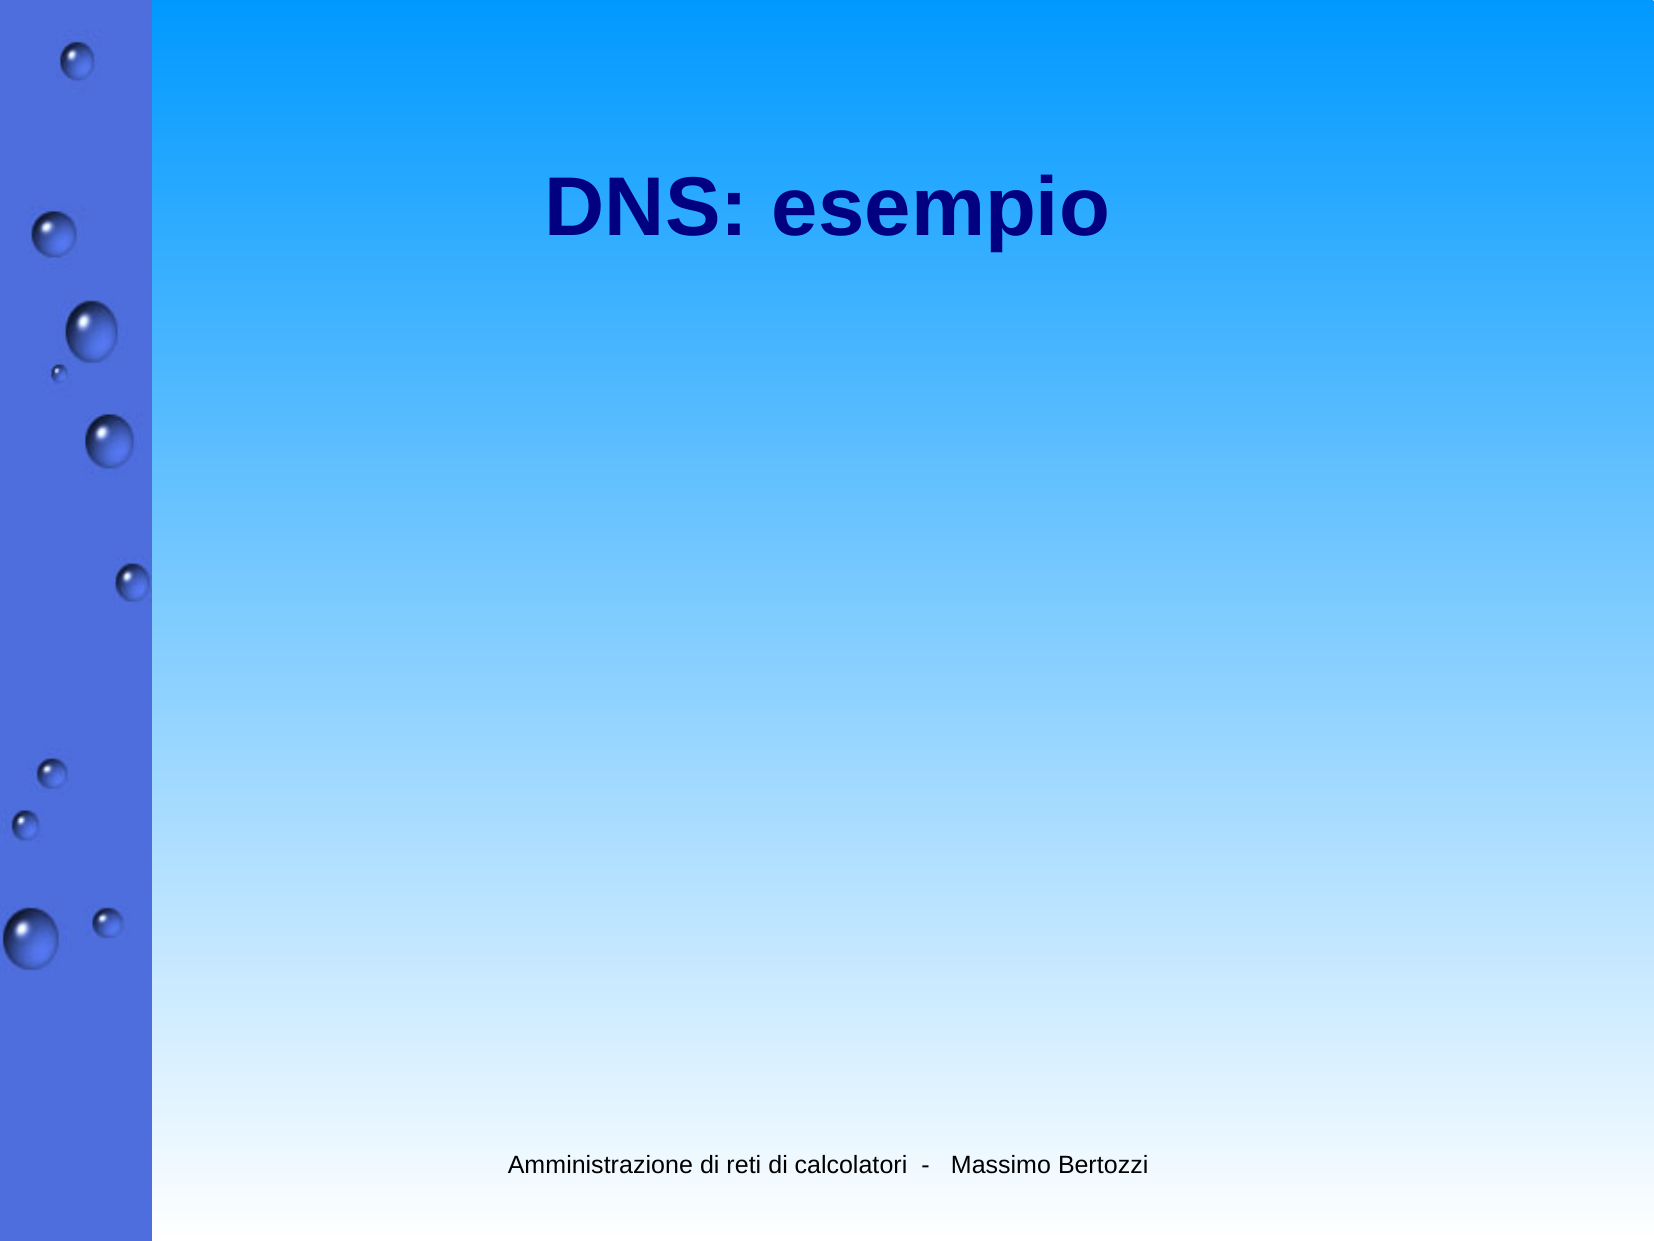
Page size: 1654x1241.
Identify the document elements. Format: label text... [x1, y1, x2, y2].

title DNS: esempio [121, 102, 1534, 311]
picture [0, 0, 152, 1241]
